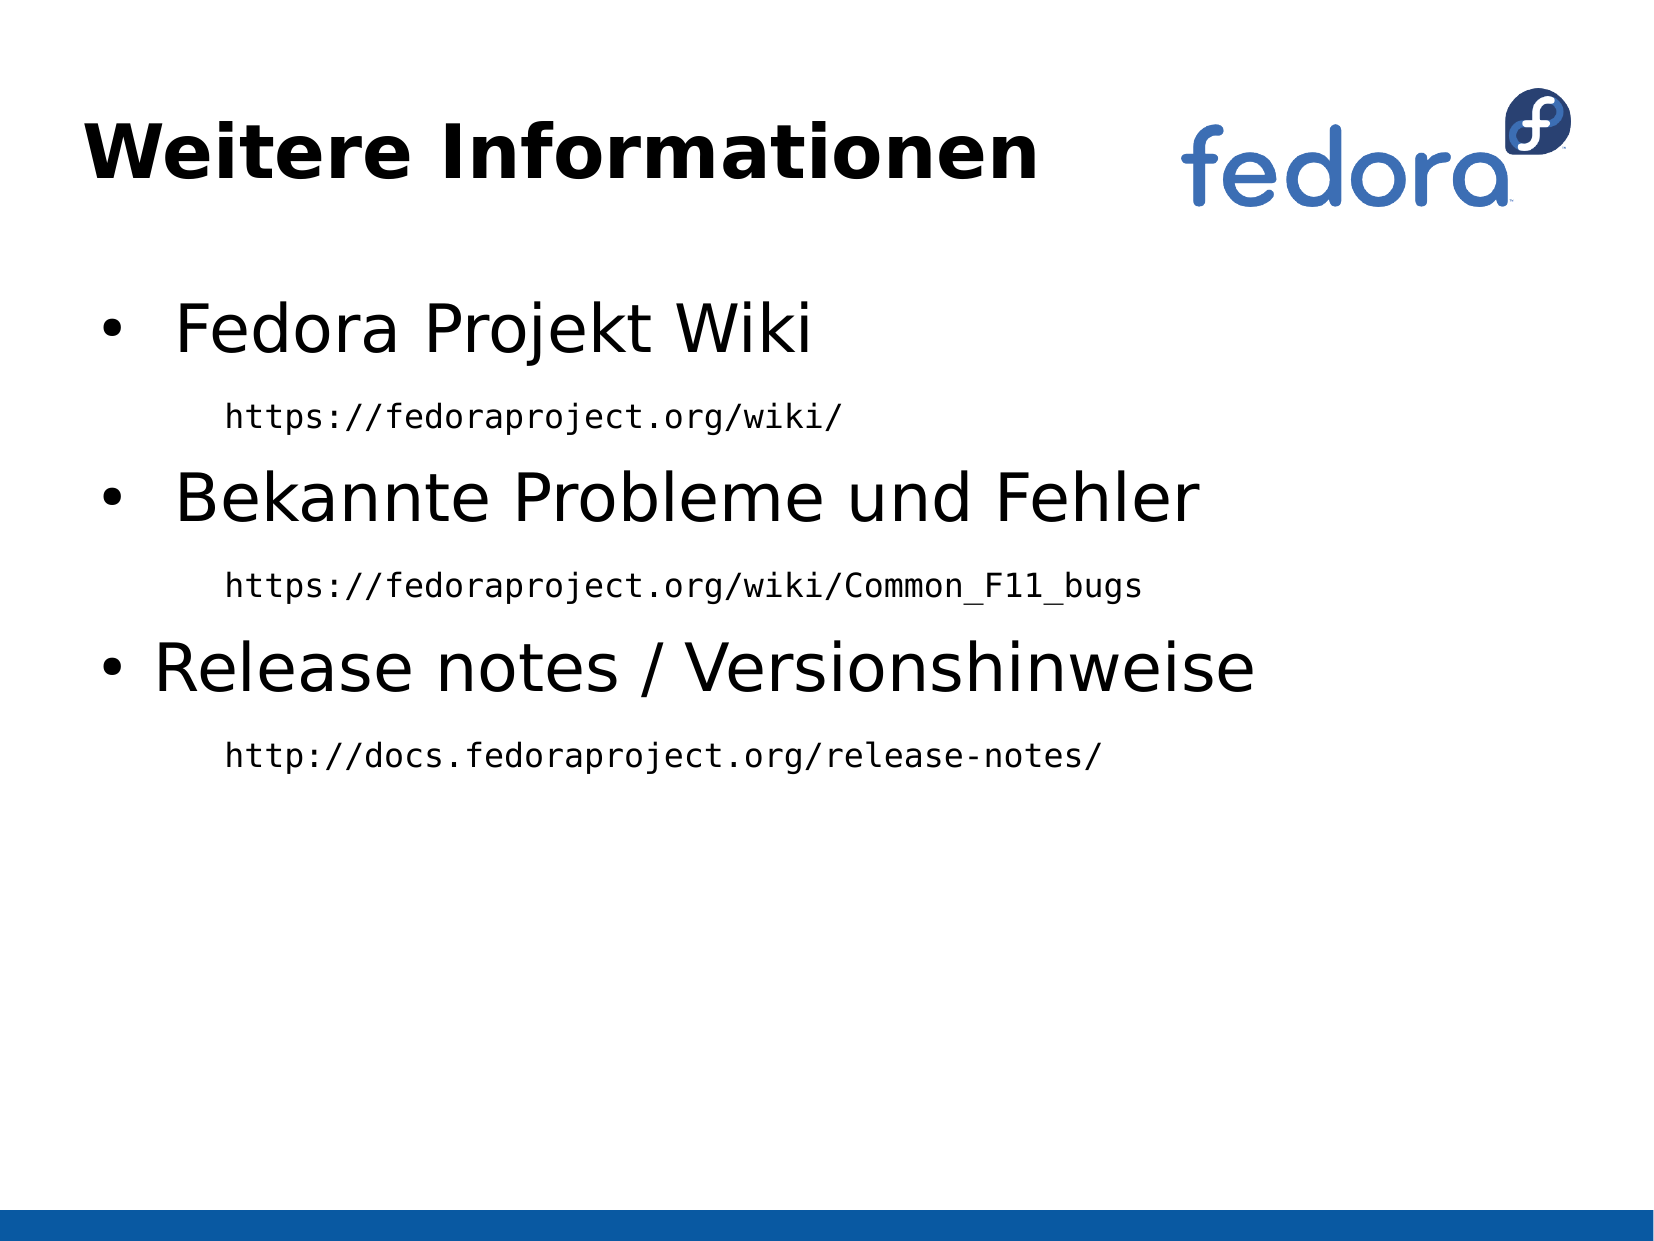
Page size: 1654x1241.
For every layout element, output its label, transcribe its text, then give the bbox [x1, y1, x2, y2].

picture [0, 1210, 1654, 1241]
list Fedora Projekt Wiki https://fedoraproject.org/wiki/ Bekannte Probleme und Fehler https://fedoraproject.org/wiki/Common_F11_bugs Release notes / Versionshinweise http://docs.fedoraproject.org/release-notes/ [82, 290, 1571, 1109]
title Weitere Informationen [82, 49, 1182, 257]
picture [1182, 88, 1571, 207]
